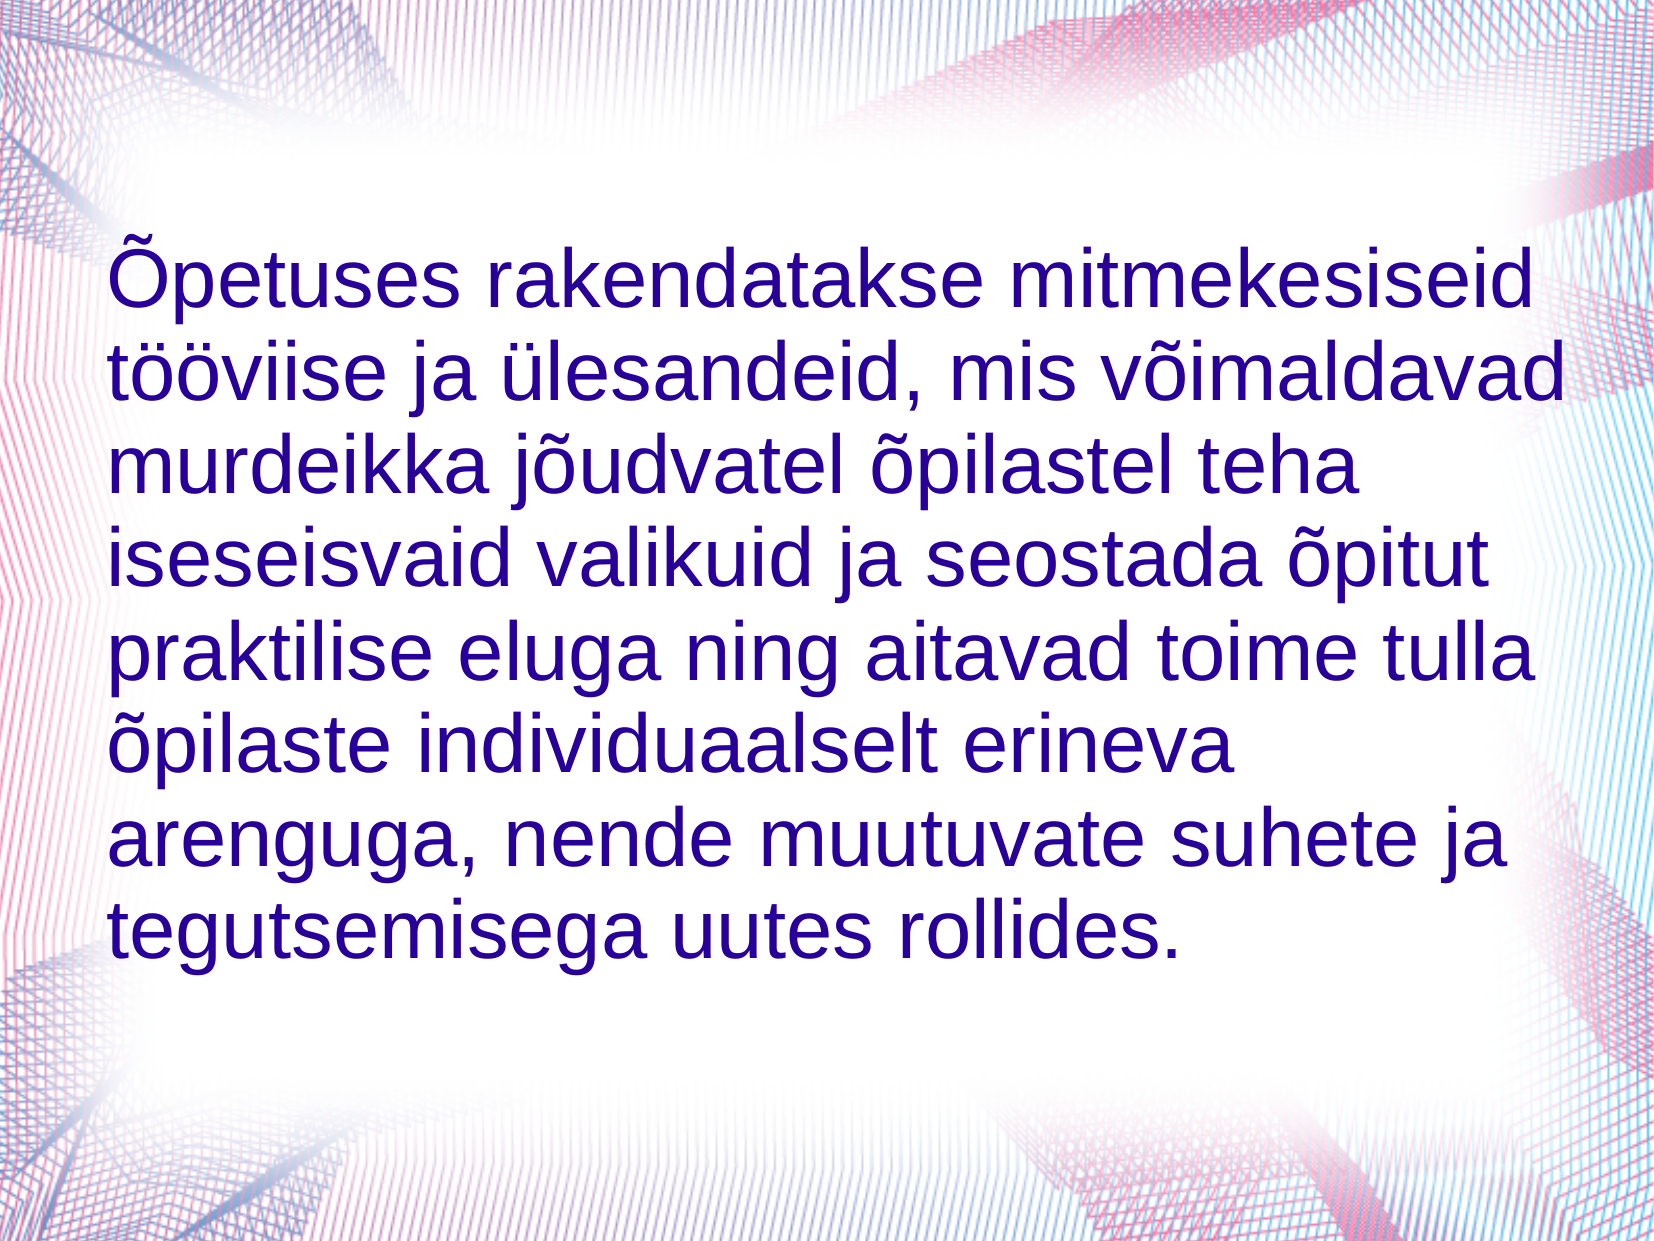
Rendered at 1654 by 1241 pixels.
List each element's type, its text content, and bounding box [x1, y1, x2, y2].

picture [0, 0, 1654, 1241]
list Õpetuses rakendatakse mitmekesiseid tööviise ja ülesandeid, mis võimaldavad murdeikka jõudvatel õpilastel teha iseseisvaid valikuid ja seostada õpitut praktilise eluga ning aitavad toime tulla õpilaste individuaalselt erineva arenguga, nende muutuvate suhete ja tegutsemisega uutes rollides. [106, 232, 1595, 1052]
